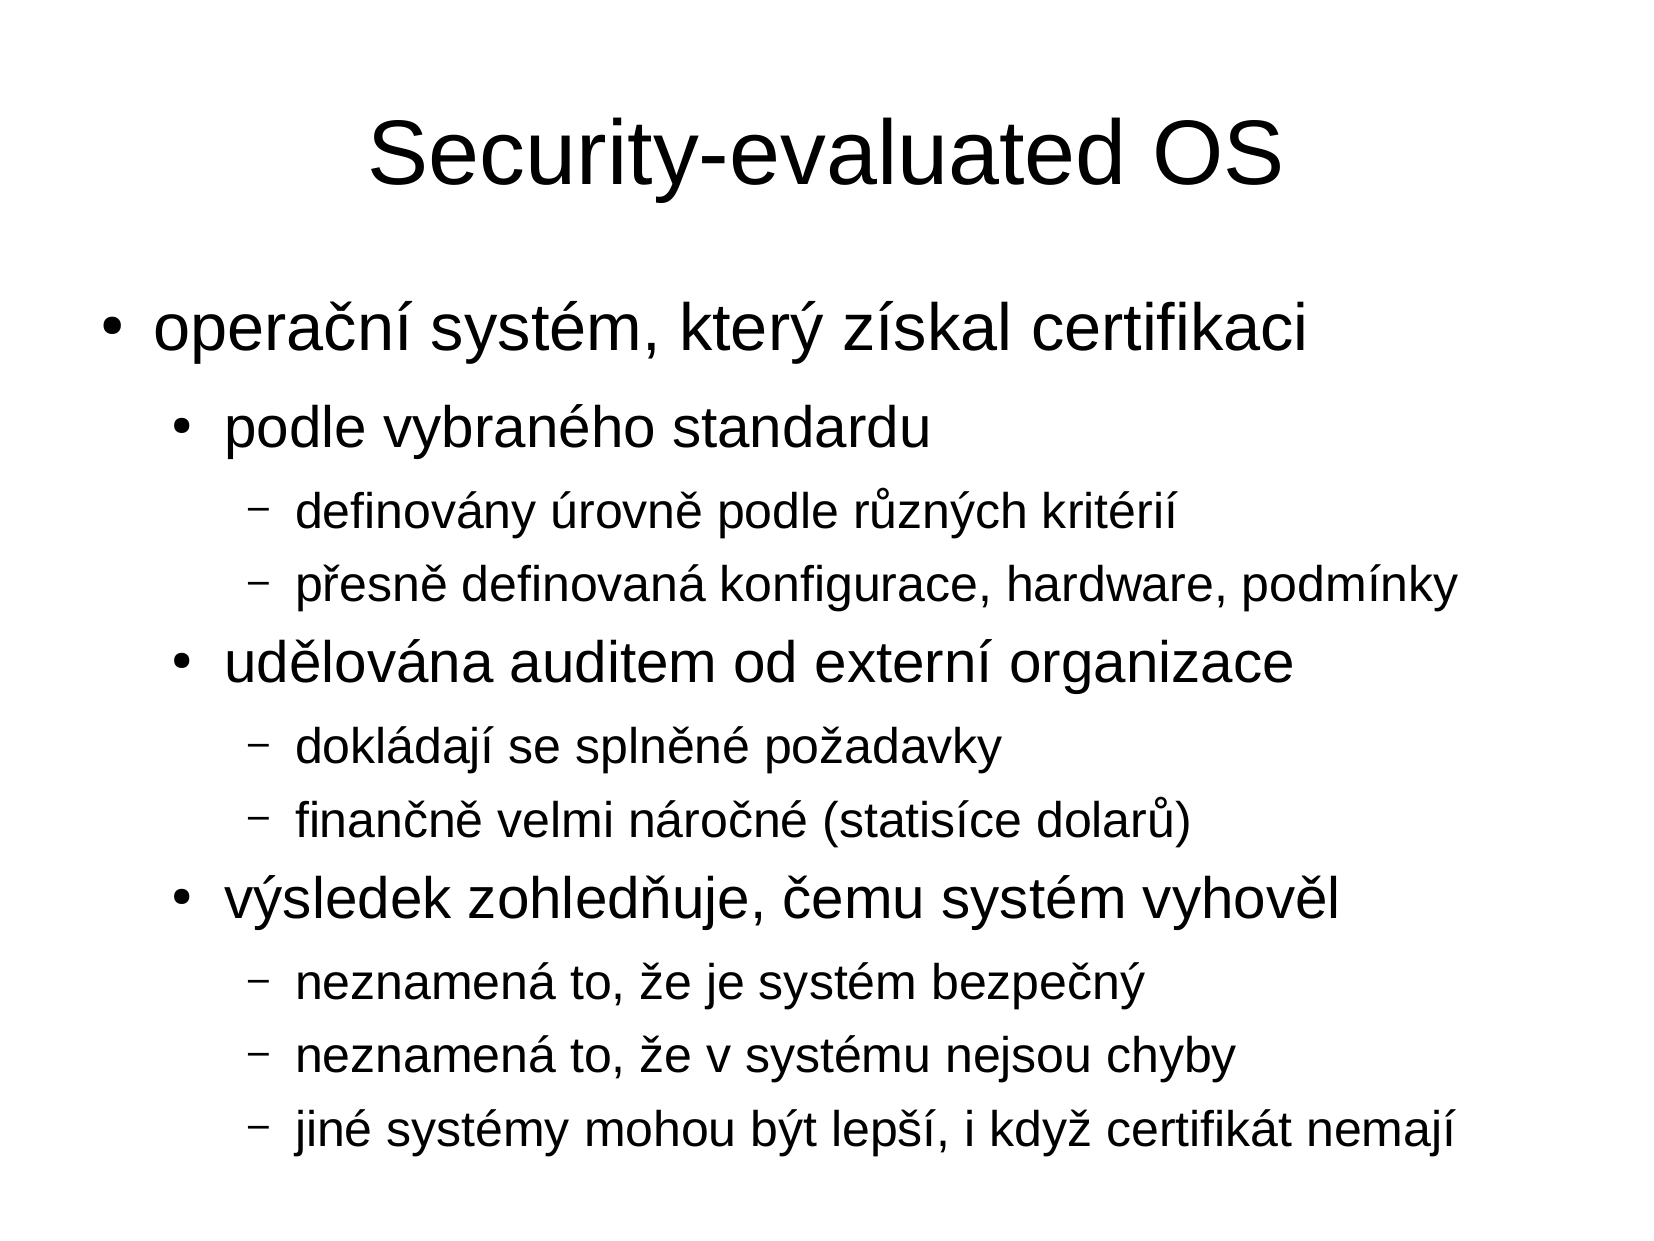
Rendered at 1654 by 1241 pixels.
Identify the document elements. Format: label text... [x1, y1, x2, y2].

title Security-evaluated OS [82, 49, 1571, 257]
list operační systém, který získal certifikaci podle vybraného standardu definovány úrovně podle různých kritérií přesně definovaná konfigurace, hardware, podmínky udělována auditem od externí organizace dokládají se splněné požadavky finančně velmi náročné (statisíce dolarů) výsledek zohledňuje, čemu systém vyhověl neznamená to, že je systém bezpečný neznamená to, že v systému nejsou chyby jiné systémy mohou být lepší, i když certifikát nemají [82, 290, 1571, 1158]
